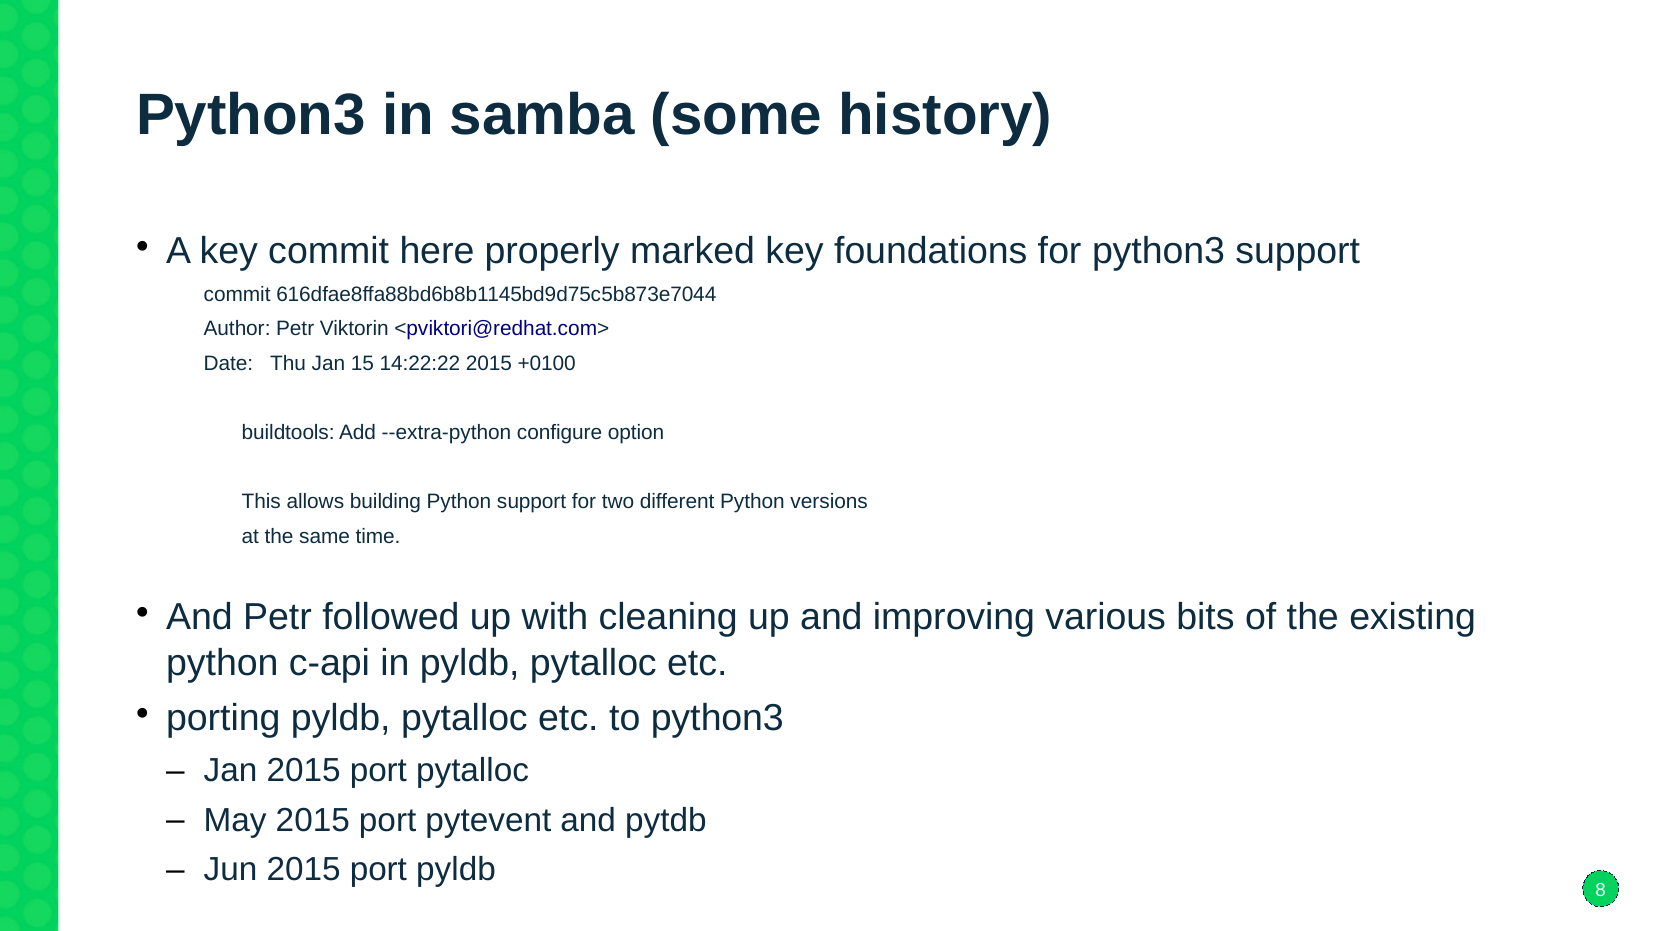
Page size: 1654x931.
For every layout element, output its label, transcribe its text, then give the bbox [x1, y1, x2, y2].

picture [0, 0, 76, 931]
title Python3 in samba (some history) [121, 37, 1531, 193]
list A key commit here properly marked key foundations for python3 support commit 616dfae8ffa88bd6b8b1145bd9d75c5b873e7044 Author: Petr Viktorin <pviktori@redhat.com> Date: Thu Jan 15 14:22:22 2015 +0100 buildtools: Add --extra-python configure option This allows building Python support for two different Python versions at the same time. And Petr followed up with cleaning up and improving various bits of the existing python c-api in pyldb, pytalloc etc. porting pyldb, pytalloc etc. to python3 Jan 2015 port pytalloc May 2015 port pytevent and pytdb Jun 2015 port pyldb [121, 217, 1531, 825]
